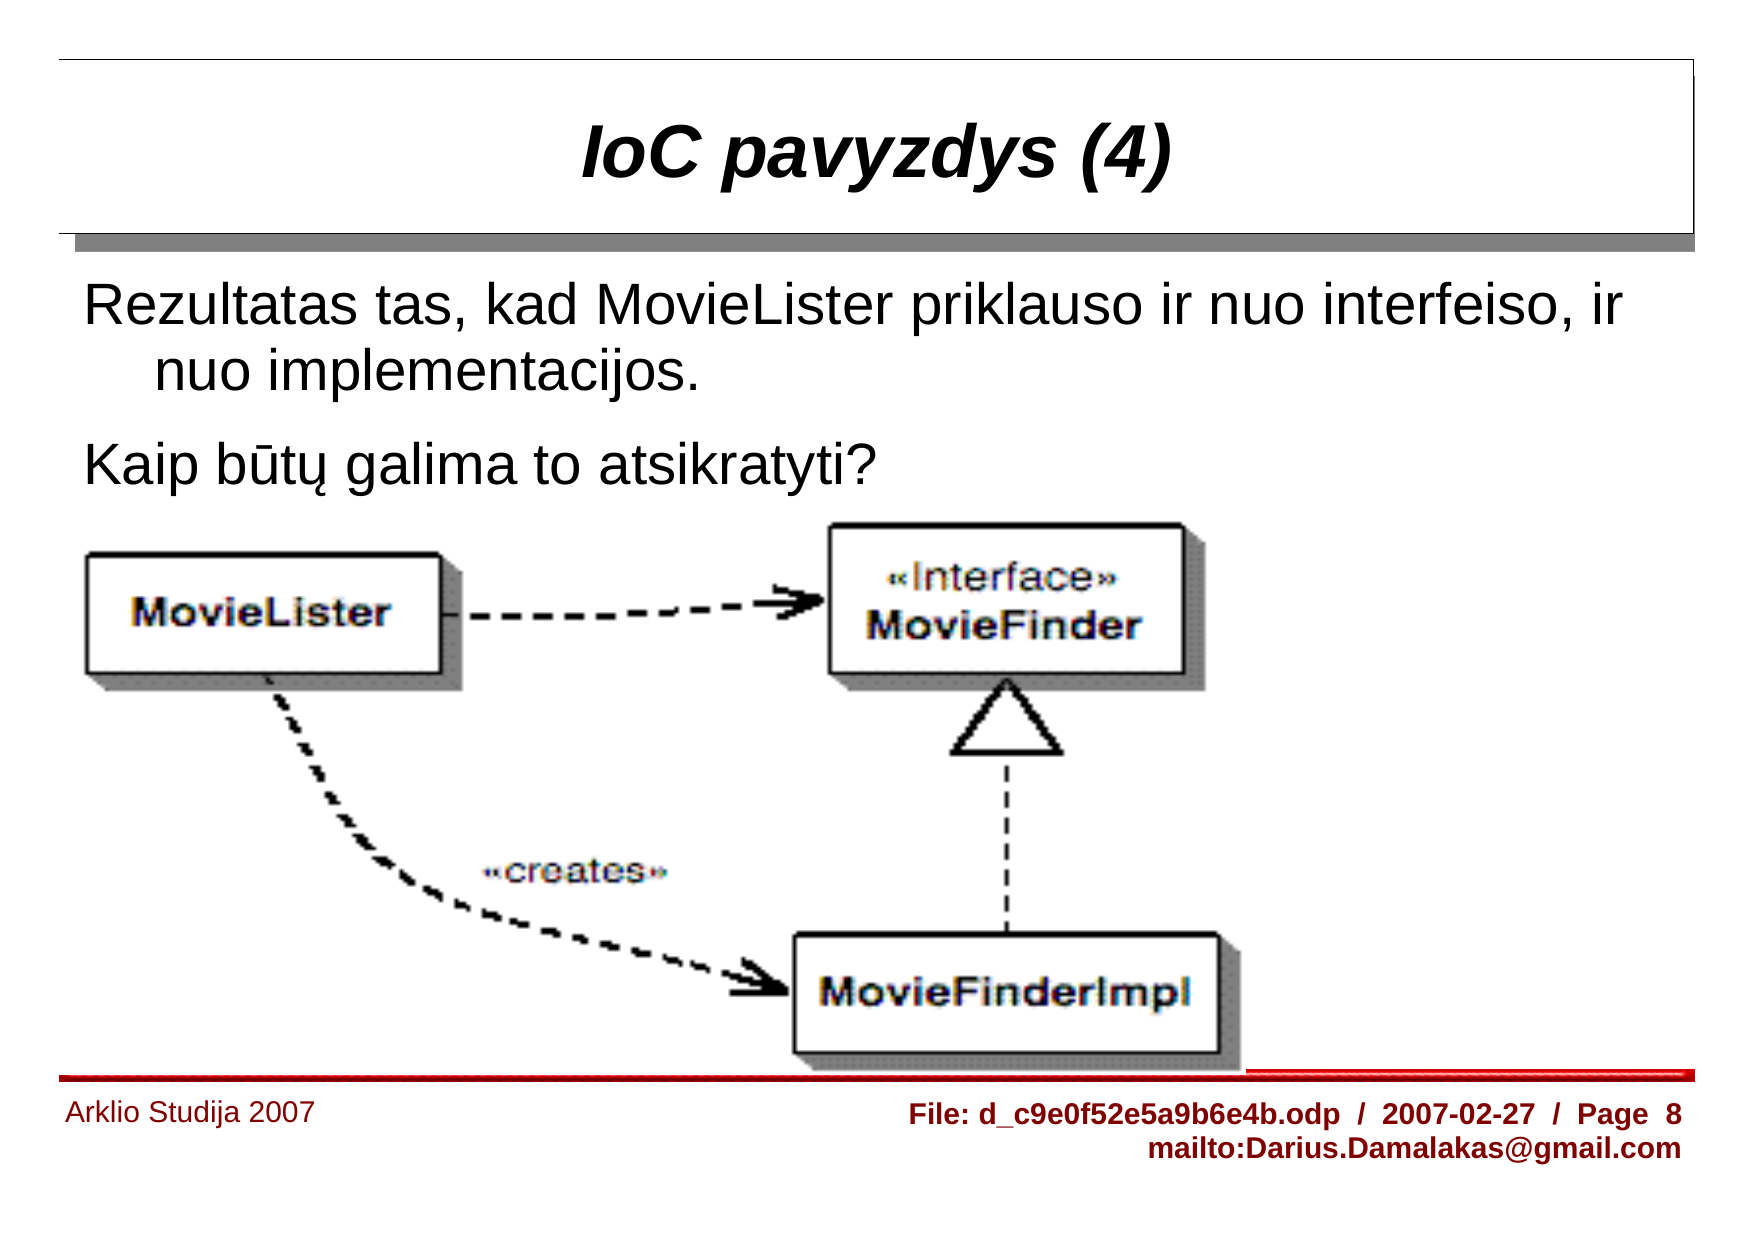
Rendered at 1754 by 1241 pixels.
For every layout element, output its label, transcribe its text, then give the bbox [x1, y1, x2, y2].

list Rezultatas tas, kad MovieLister priklauso ir nuo interfeiso, ir nuo implementacijos. Kaip būtų galima to atsikratyti? [71, 272, 1695, 1055]
picture [59, 504, 1695, 1082]
title IoC pavyzdys (4) [59, 59, 1695, 244]
